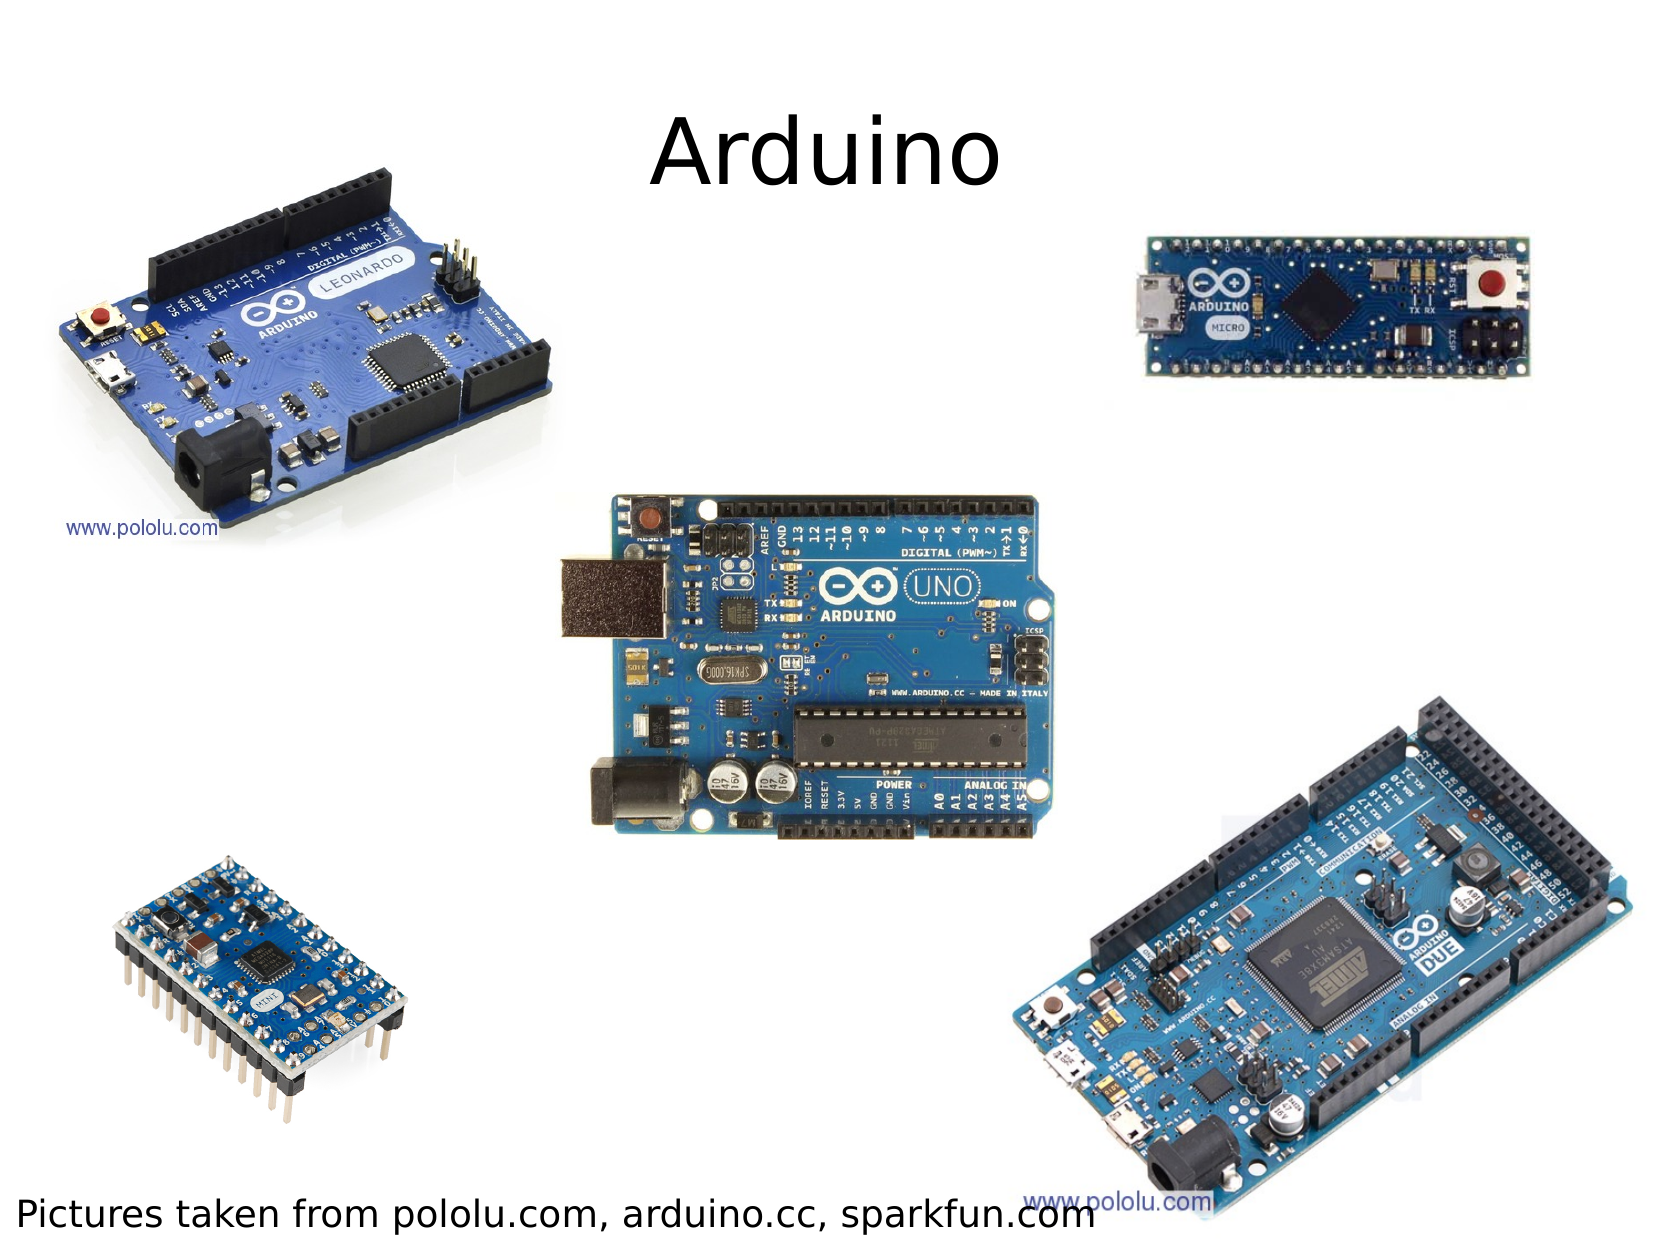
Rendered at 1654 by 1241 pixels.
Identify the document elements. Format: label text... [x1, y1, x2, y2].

title Arduino [82, 49, 1571, 257]
text_box Pictures taken from pololu.com, arduino.cc, sparkfun.com [0, 1185, 1113, 1241]
picture [39, 149, 1654, 1241]
picture [98, 832, 421, 1156]
picture [1087, 194, 1591, 421]
